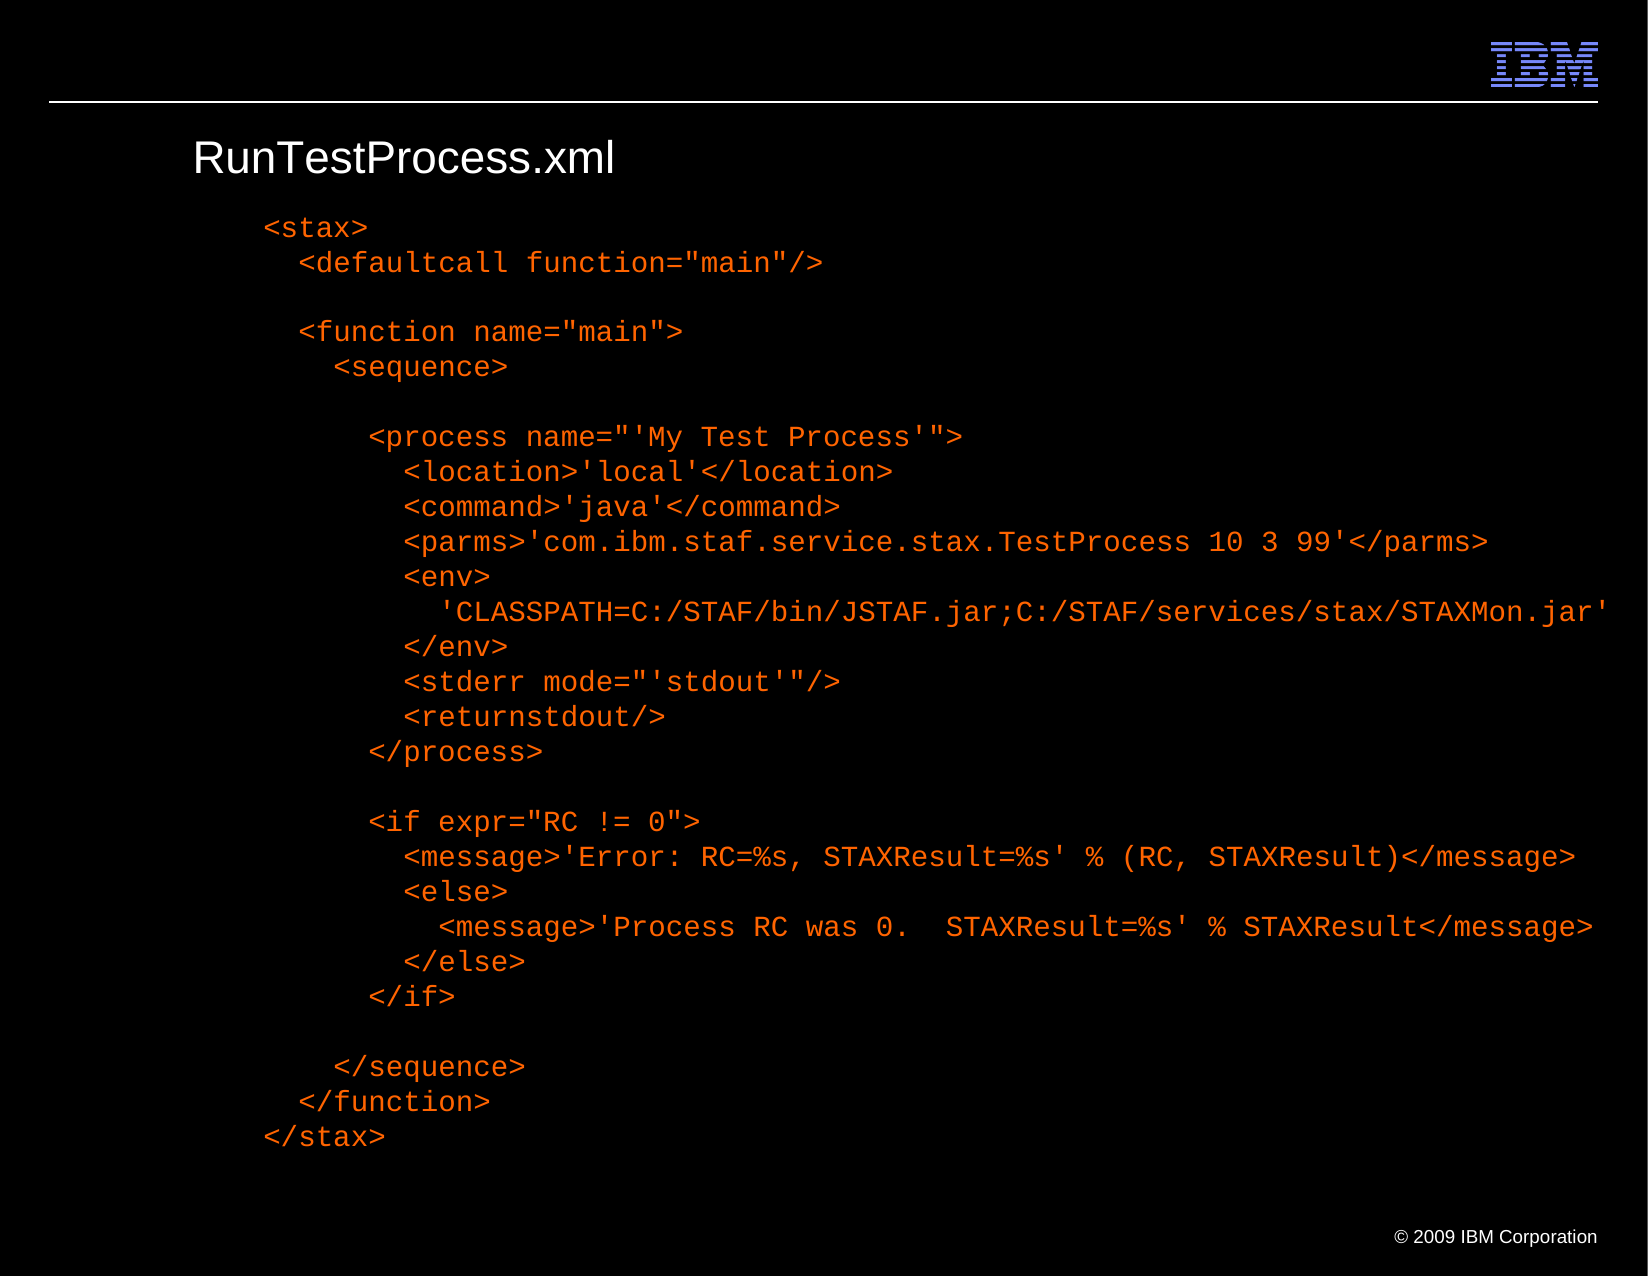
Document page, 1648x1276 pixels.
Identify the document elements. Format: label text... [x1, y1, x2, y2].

text_box <stax> <defaultcall function="main"/> <function name="main"> <sequence> <process name="'My Test Process'"> <location>'local'</location> <command>'java'</command> <parms>'com.ibm.staf.service.stax.TestProcess 10 3 99'</parms> <env> 'CLASSPATH=C:/STAF/bin/JSTAF.jar;C:/STAF/services/stax/STAXMon.jar' </env> <stderr mode="'stdout'"/> <returnstdout/> </process> <if expr="RC != 0"> <message>'Error: RC=%s, STAXResult=%s' % (RC, STAXResult)</message> <else> <message>'Process RC was 0. STAXResult=%s' % STAXResult</message> </else> </if> </sequence> </function> </stax> [248, 200, 1648, 1160]
title RunTestProcess.xml [175, 125, 1648, 219]
picture [1491, 42, 1598, 87]
